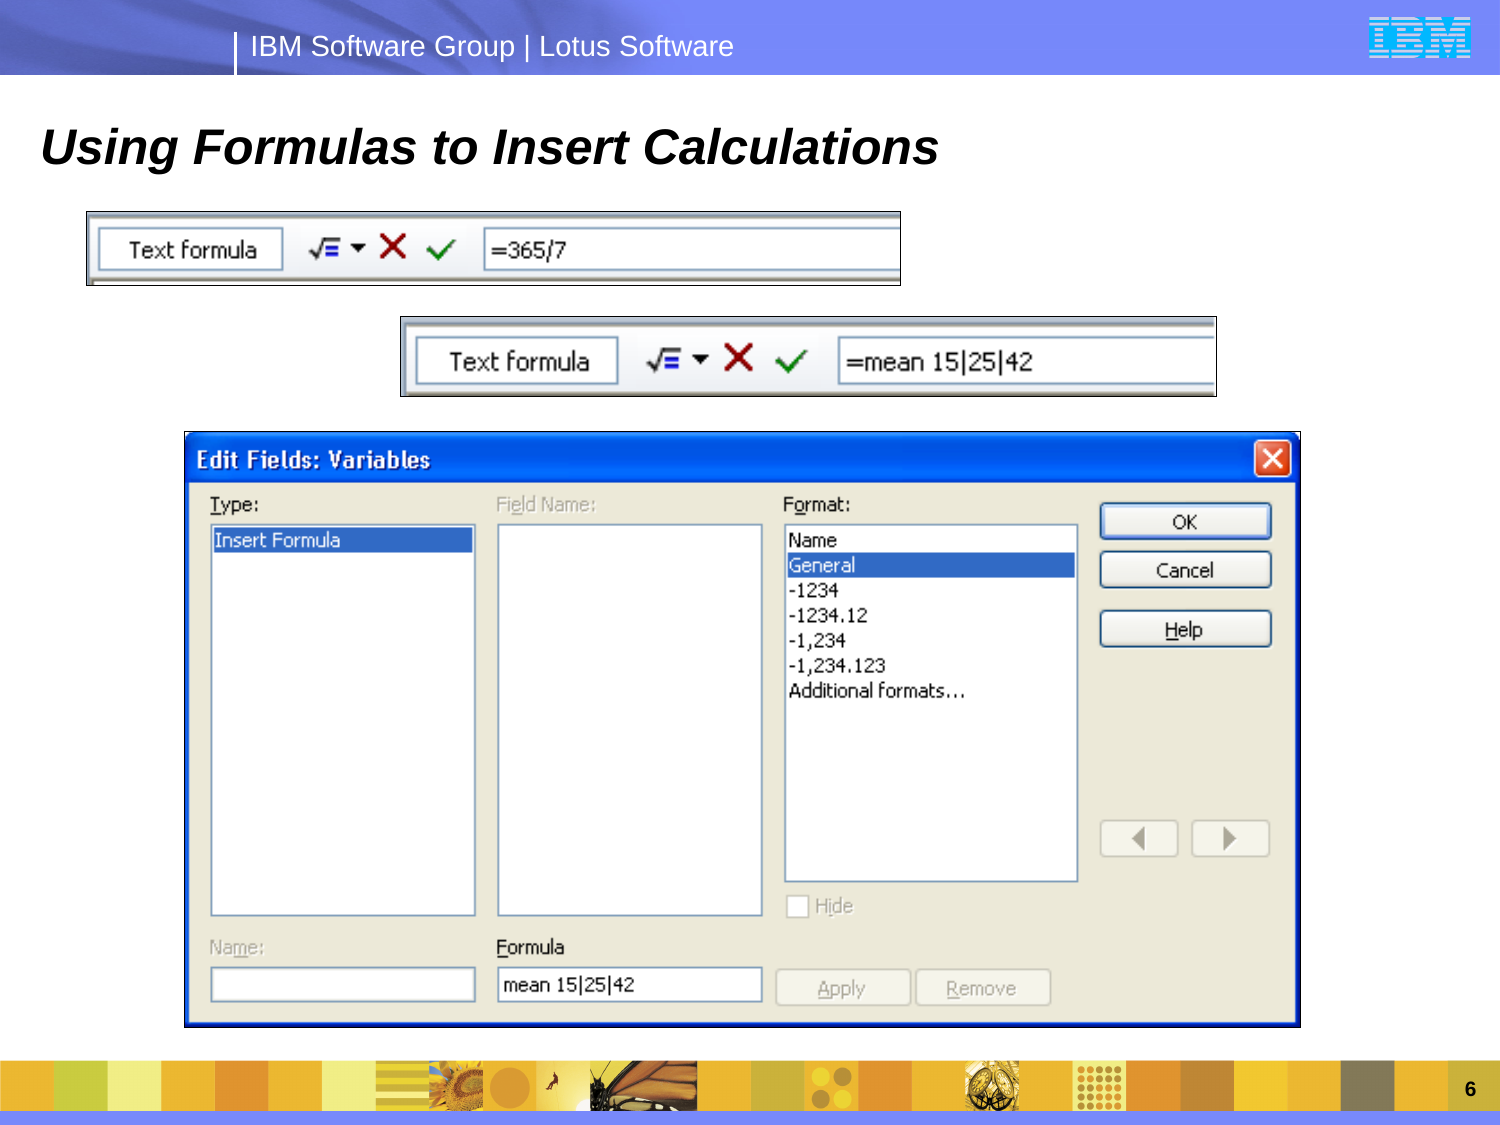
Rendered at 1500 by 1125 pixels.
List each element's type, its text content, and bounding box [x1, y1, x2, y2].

picture [400, 316, 1217, 397]
picture [0, 0, 1500, 75]
picture [86, 211, 901, 286]
picture [0, 1060, 1500, 1111]
picture [184, 431, 1301, 1028]
title Using Formulas to Insert Calculations [25, 114, 1378, 197]
